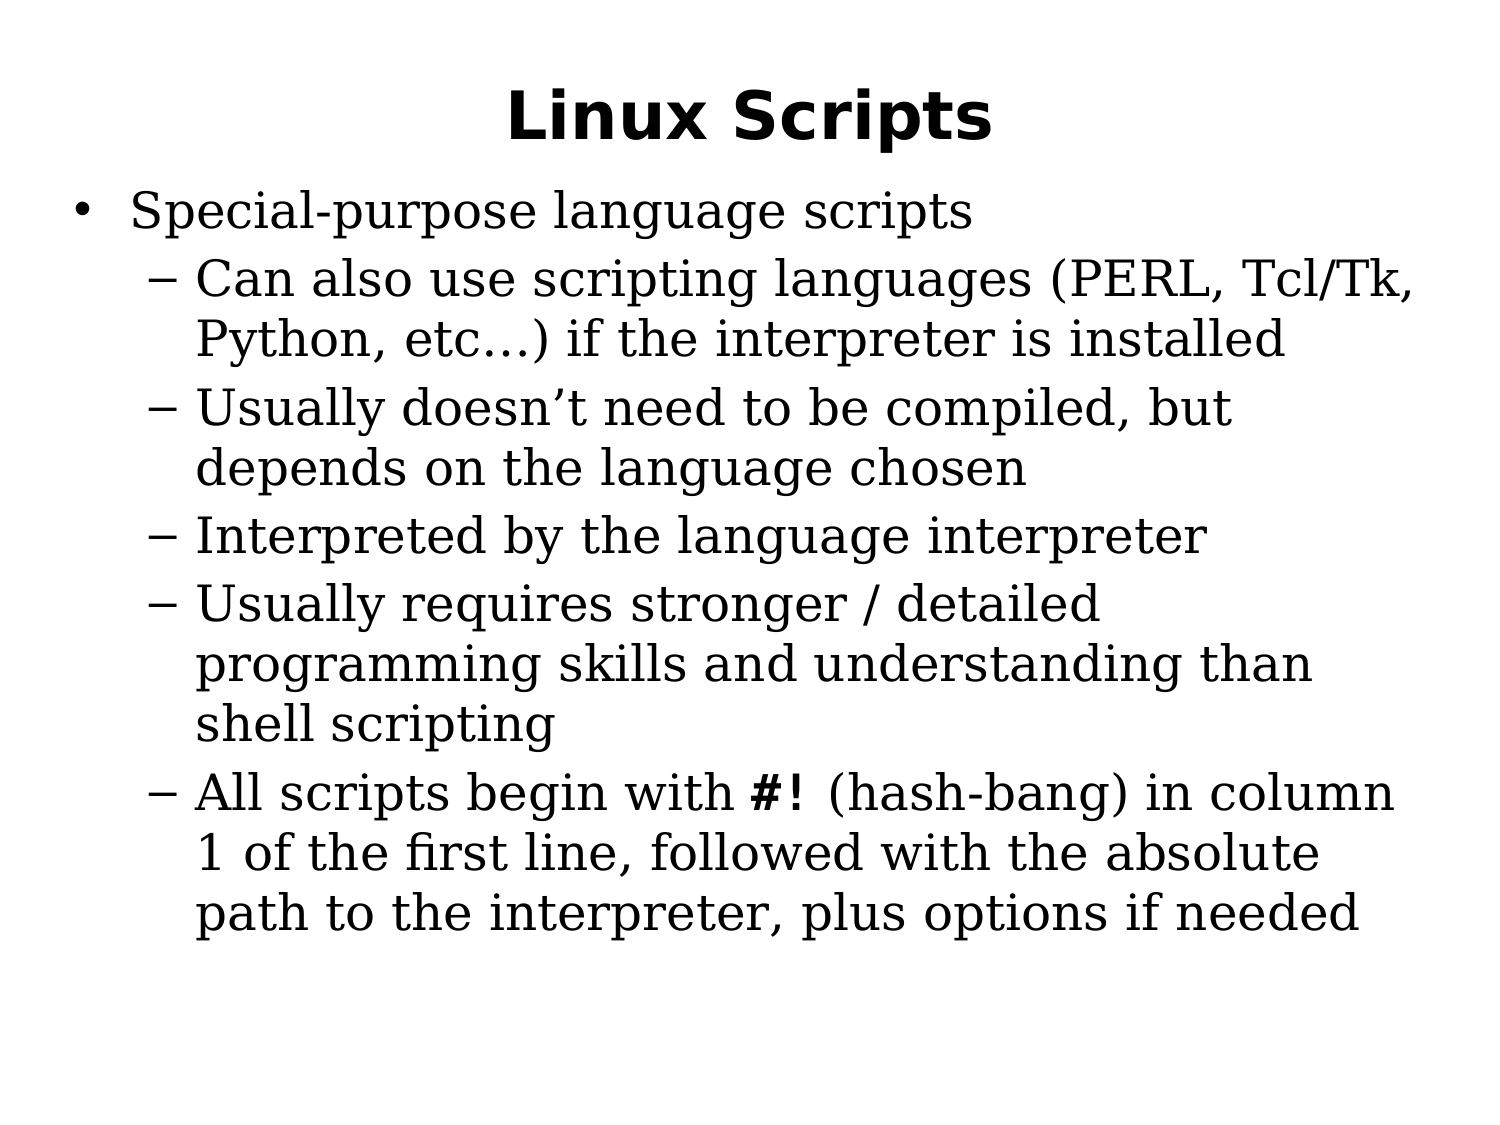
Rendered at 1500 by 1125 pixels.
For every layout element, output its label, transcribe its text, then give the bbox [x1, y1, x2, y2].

title Linux Scripts [112, 59, 1388, 166]
list Special-purpose language scripts Can also use scripting languages (PERL, Tcl/Tk, Python, etc…) if the interpreter is installed Usually doesn’t need to be compiled, but depends on the language chosen Interpreted by the language interpreter Usually requires stronger / detailed programming skills and understanding than shell scripting All scripts begin with #! (hash-bang) in column 1 of the first line, followed with the absolute path to the interpreter, plus options if needed [59, 170, 1447, 948]
